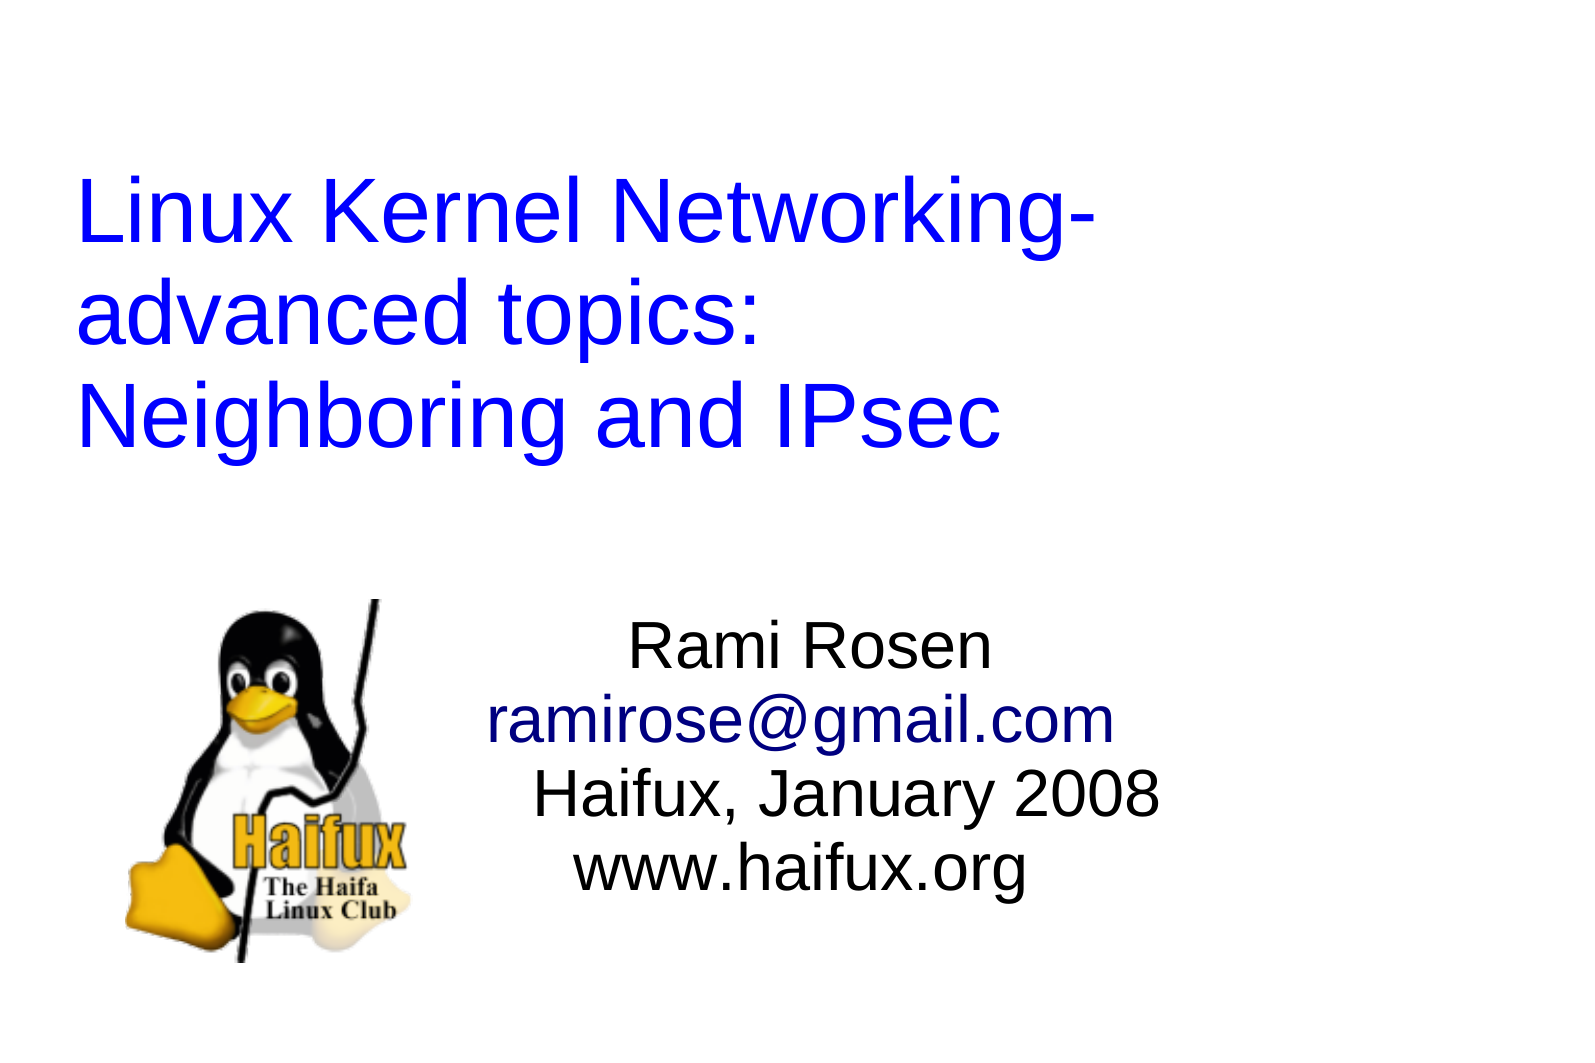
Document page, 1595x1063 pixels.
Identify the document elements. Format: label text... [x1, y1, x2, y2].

title Linux Kernel Networking- advanced topics: Neighboring and IPsec [75, 35, 1510, 376]
picture [125, 599, 413, 963]
subtitle Rami Rosen ramirose@gmail.com Haifux, January 2008 www.haifux.org [75, 376, 1510, 1063]
